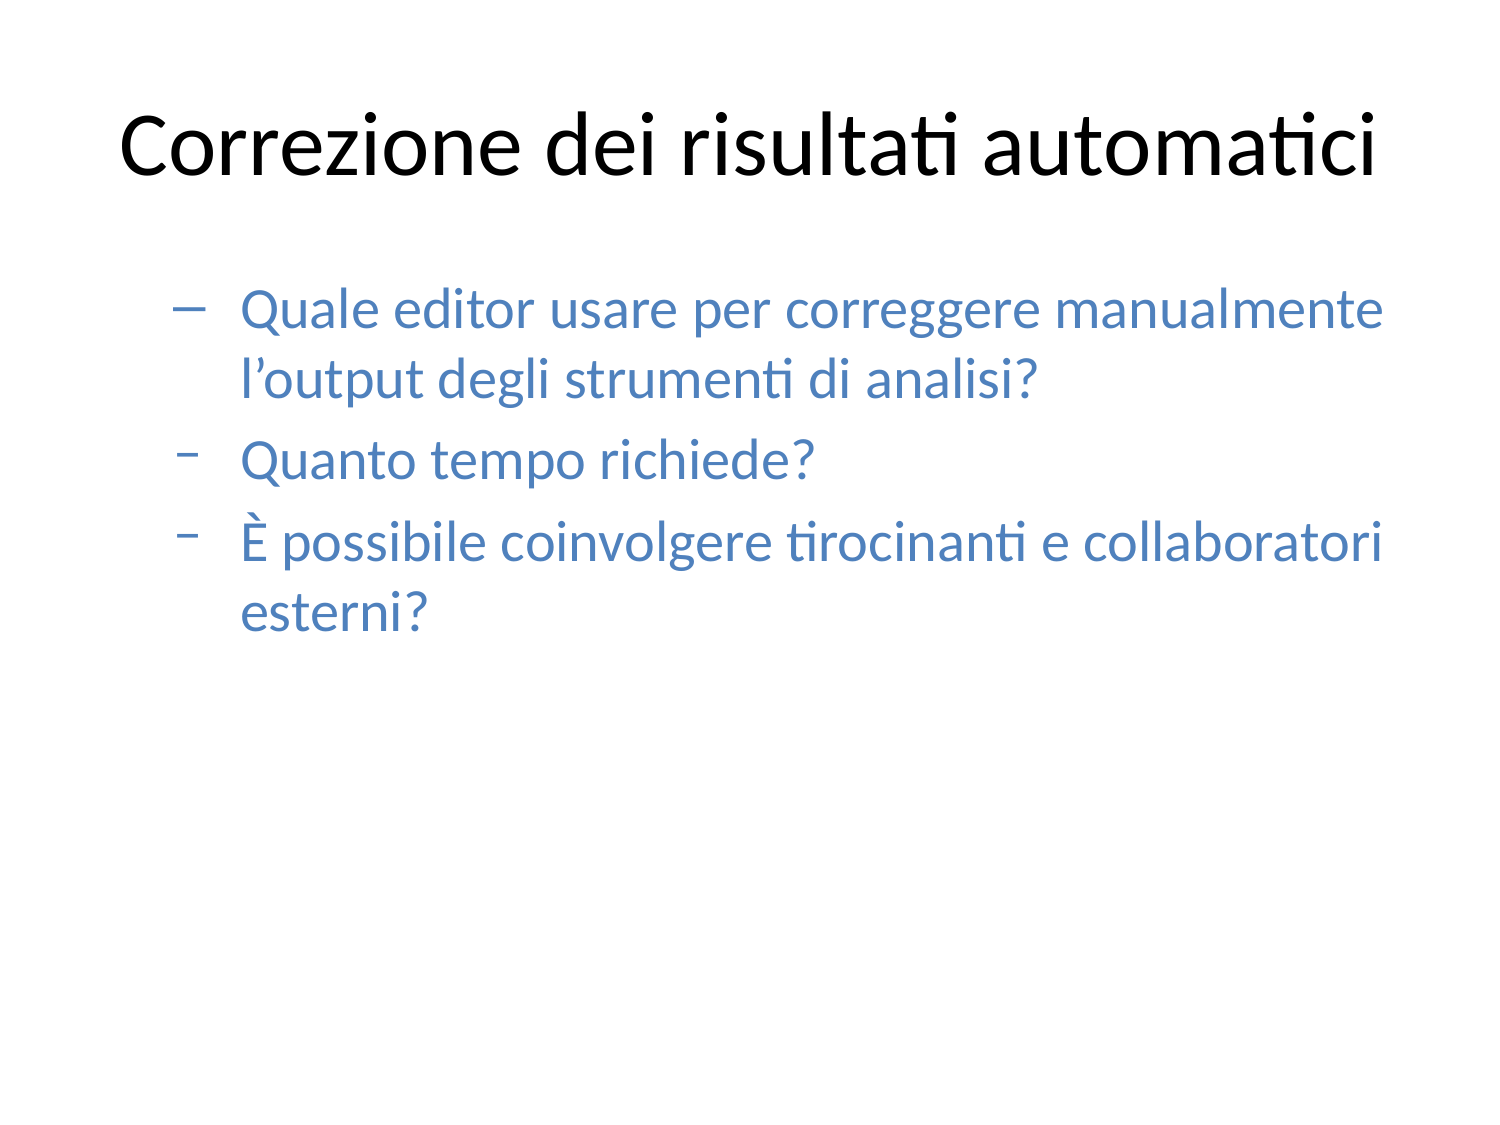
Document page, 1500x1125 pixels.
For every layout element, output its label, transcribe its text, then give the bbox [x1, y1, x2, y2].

text_box Quale editor usare per correggere manualmente l’output degli strumenti di analisi? Quanto tempo richiede? È possibile coinvolgere tirocinanti e collaboratori esterni? [75, 262, 1425, 1005]
text_box Correzione dei risultati automatici [75, 45, 1425, 233]
